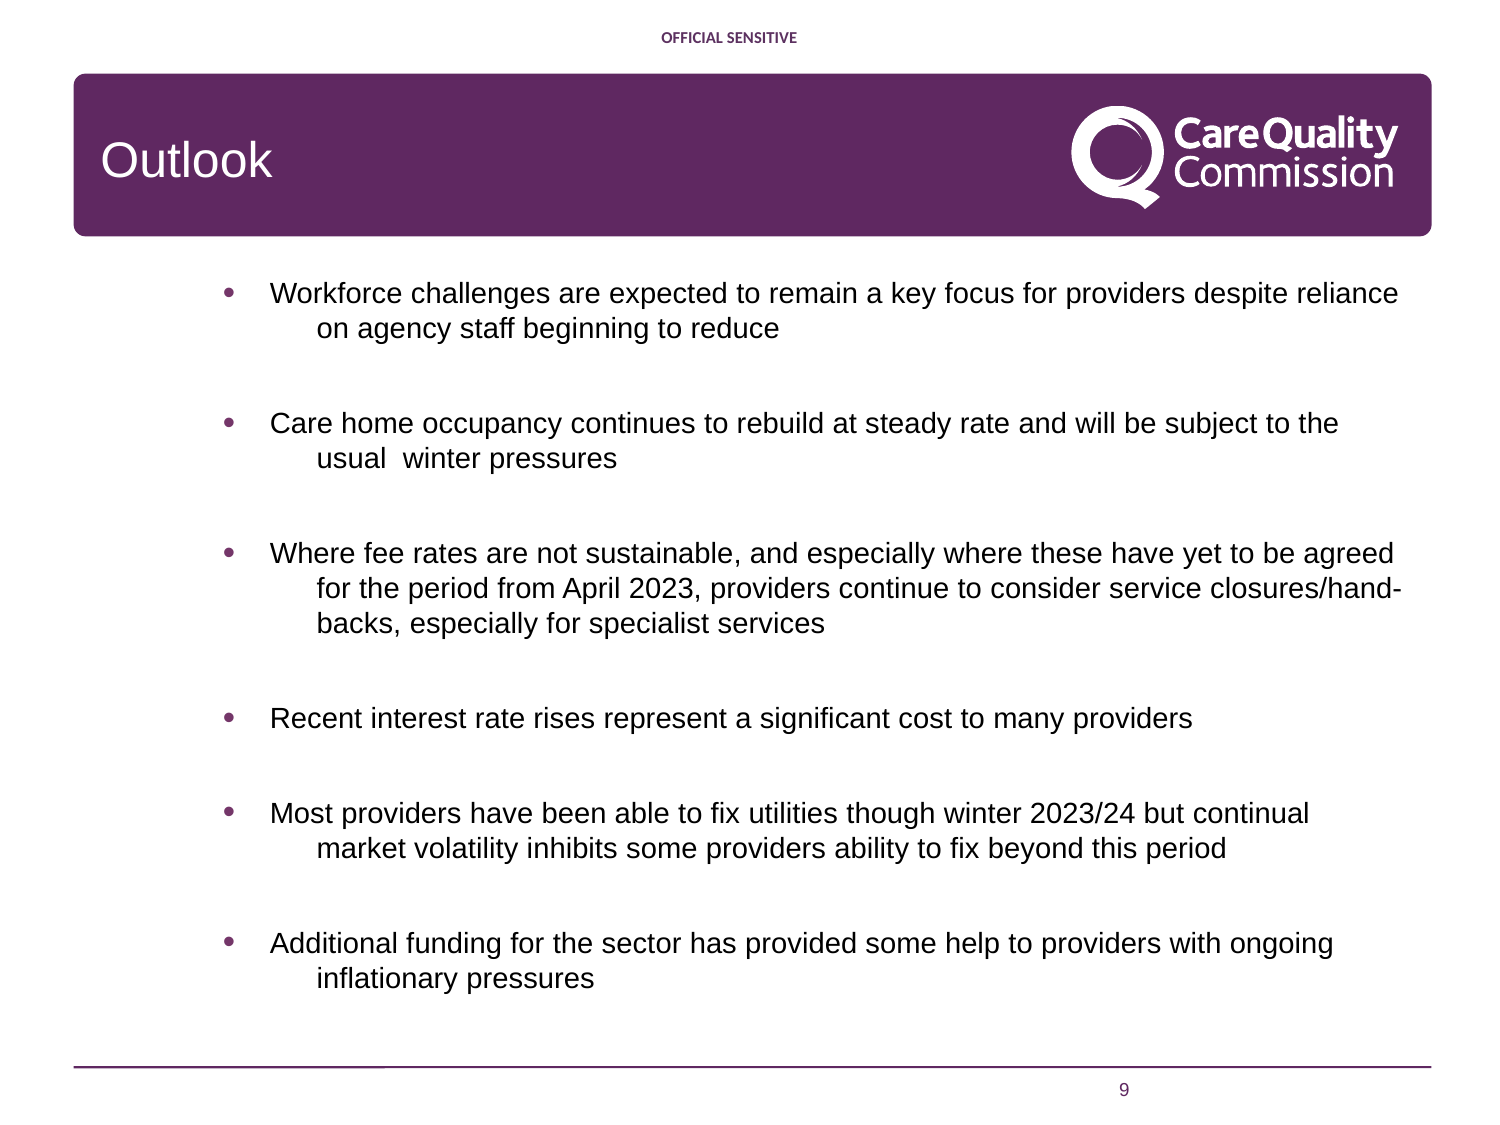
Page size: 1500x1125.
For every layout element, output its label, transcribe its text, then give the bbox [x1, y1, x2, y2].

text_box Workforce challenges are expected to remain a key focus for providers despite reliance on agency staff beginning to reduce Care home occupancy continues to rebuild at steady rate and will be subject to the usual winter pressures Where fee rates are not sustainable, and especially where these have yet to be agreed for the period from April 2023, providers continue to consider service closures/hand-backs, especially for specialist services Recent interest rate rises represent a significant cost to many providers Most providers have been able to fix utilities though winter 2023/24 but continual market volatility inhibits some providers ability to fix beyond this period Additional funding for the sector has provided some help to providers with ongoing inflationary pressures [76, 267, 1424, 1010]
text_box [1119, 1025, 1432, 1101]
title Outlook [100, 137, 1075, 216]
text_box OFFICIAL SENSITIVE [357, 19, 1102, 55]
